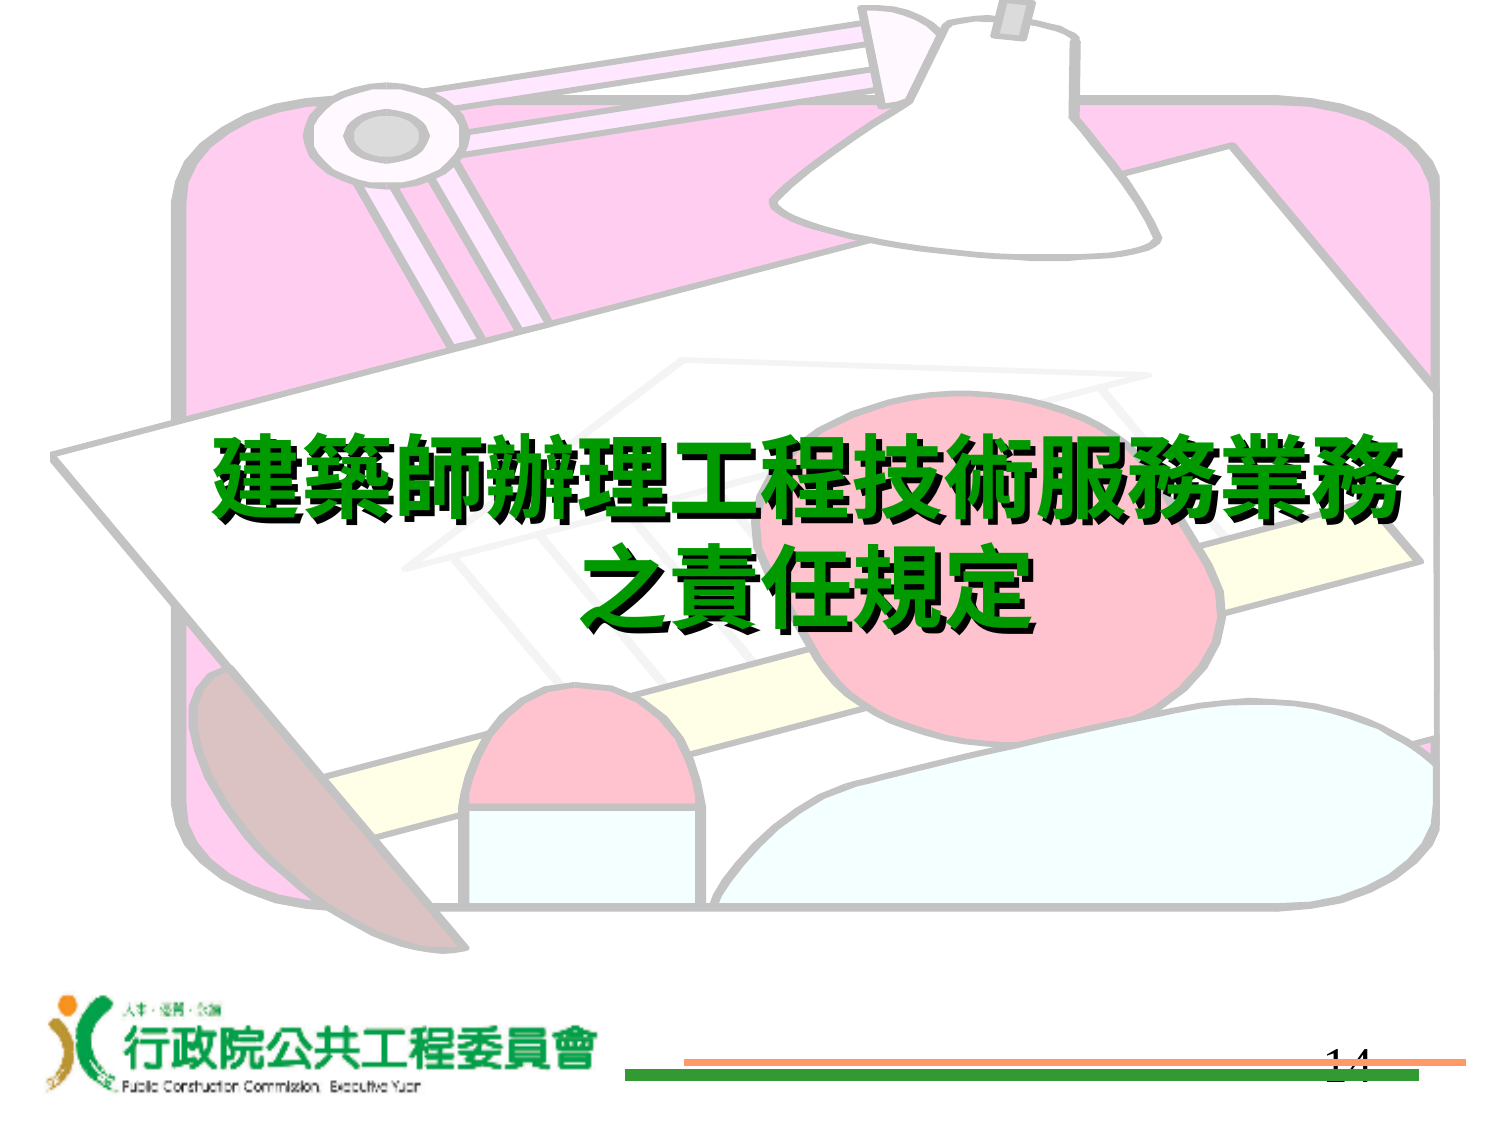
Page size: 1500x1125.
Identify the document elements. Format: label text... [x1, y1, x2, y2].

chart [50, 0, 1440, 963]
text_box 建築師辦理工程技術服務業務之責任規定 [187, 412, 1426, 648]
